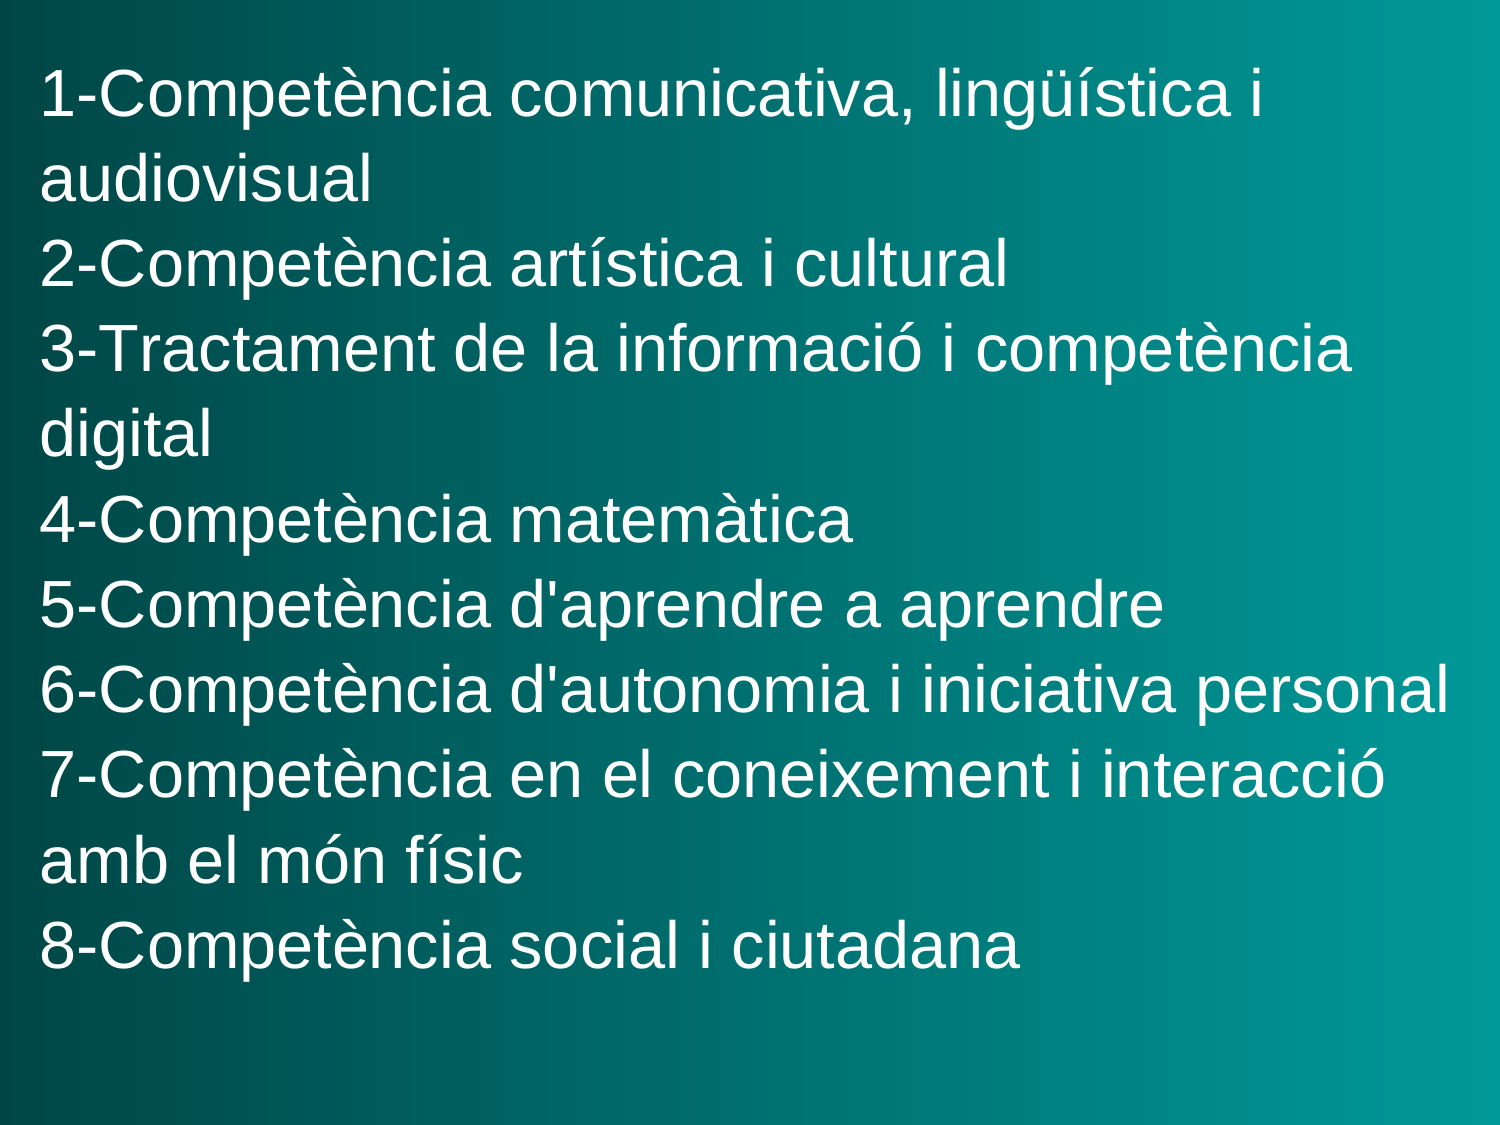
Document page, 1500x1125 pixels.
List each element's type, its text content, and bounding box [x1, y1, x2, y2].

text_box 1-Competència comunicativa, lingüística i audiovisual 2-Competència artística i cultural 3-Tractament de la informació i competència digital 4-Competència matemàtica 5-Competència d'aprendre a aprendre 6-Competència d'autonomia i iniciativa personal 7-Competència en el coneixement i interacció amb el món físic 8-Competència social i ciutadana [24, 37, 1500, 991]
